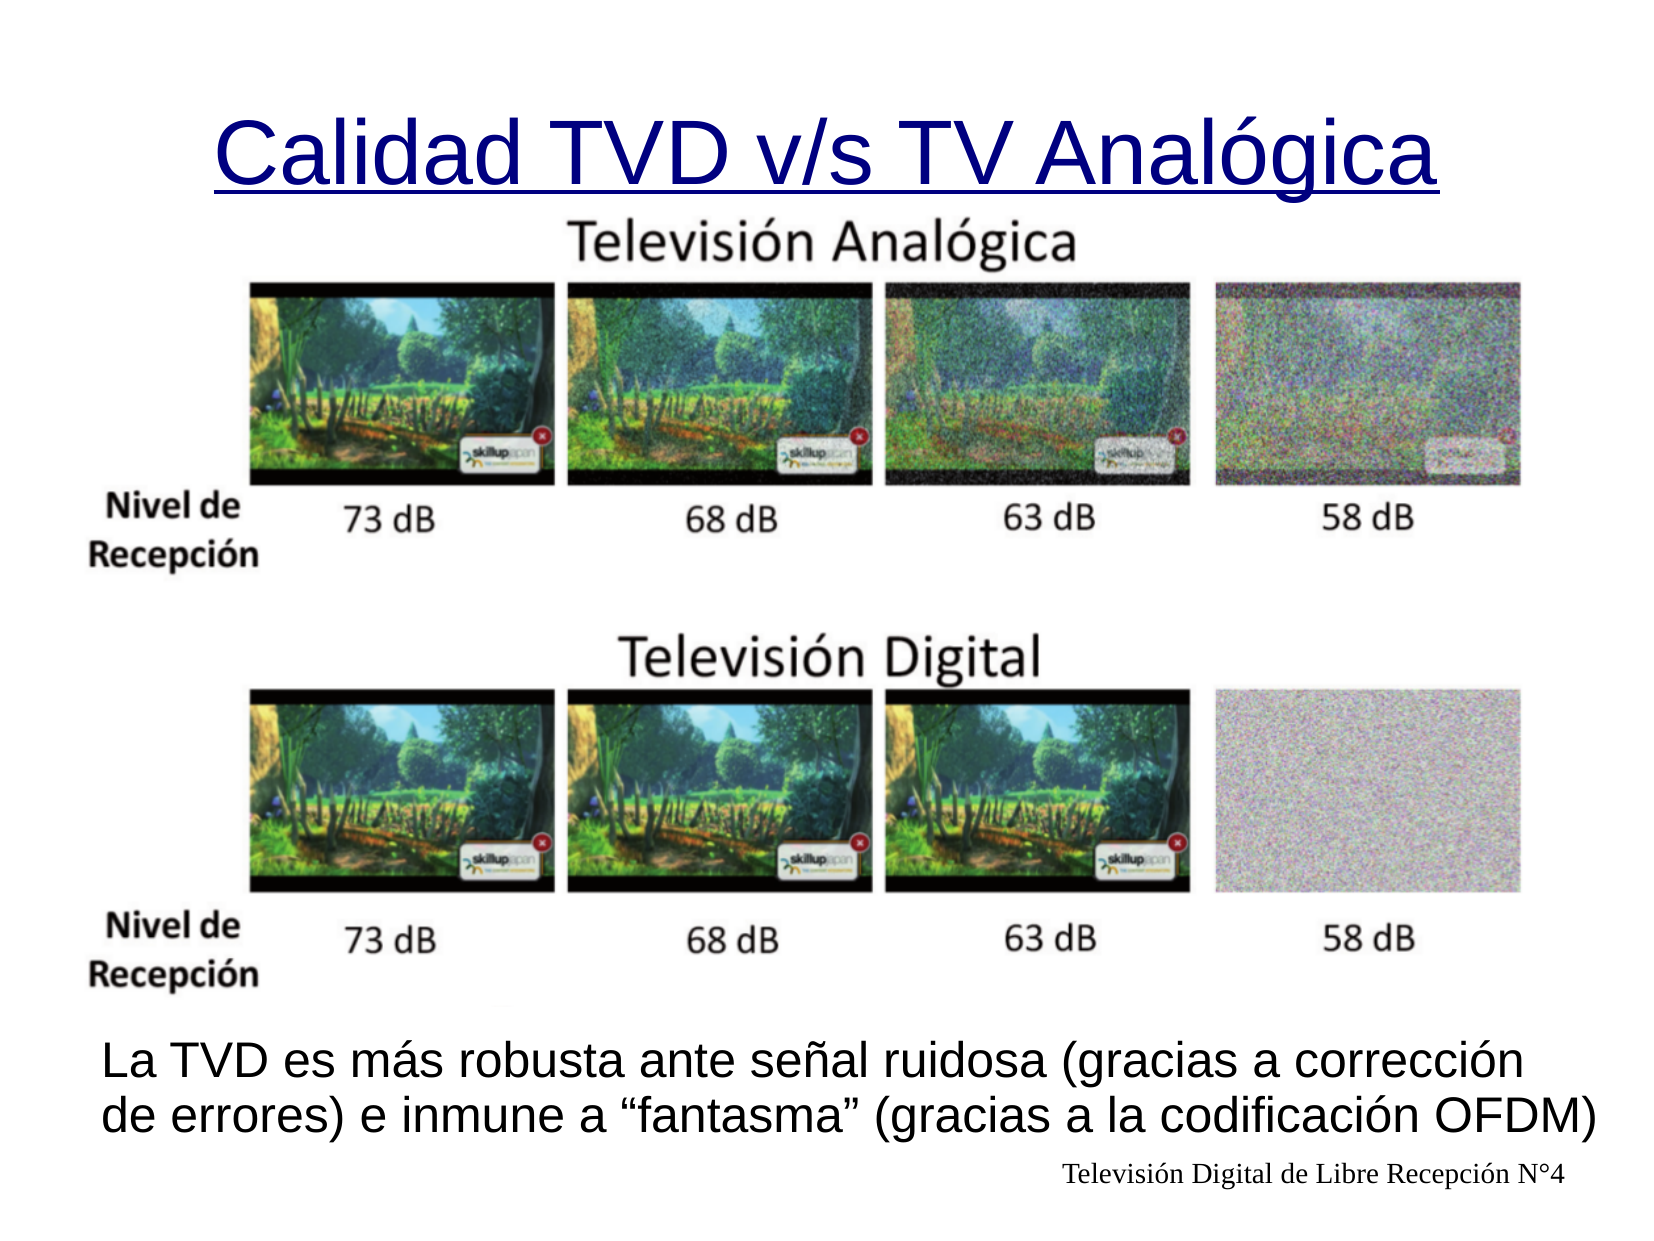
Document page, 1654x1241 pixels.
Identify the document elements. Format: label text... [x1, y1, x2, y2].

text_box La TVD es más robusta ante señal ruidosa (gracias a corrección de errores) e inmune a “fantasma” (gracias a la codificación OFDM) [86, 1024, 1615, 1152]
picture [82, 214, 1538, 1007]
title Calidad TVD v/s TV Analógica [82, 49, 1571, 257]
